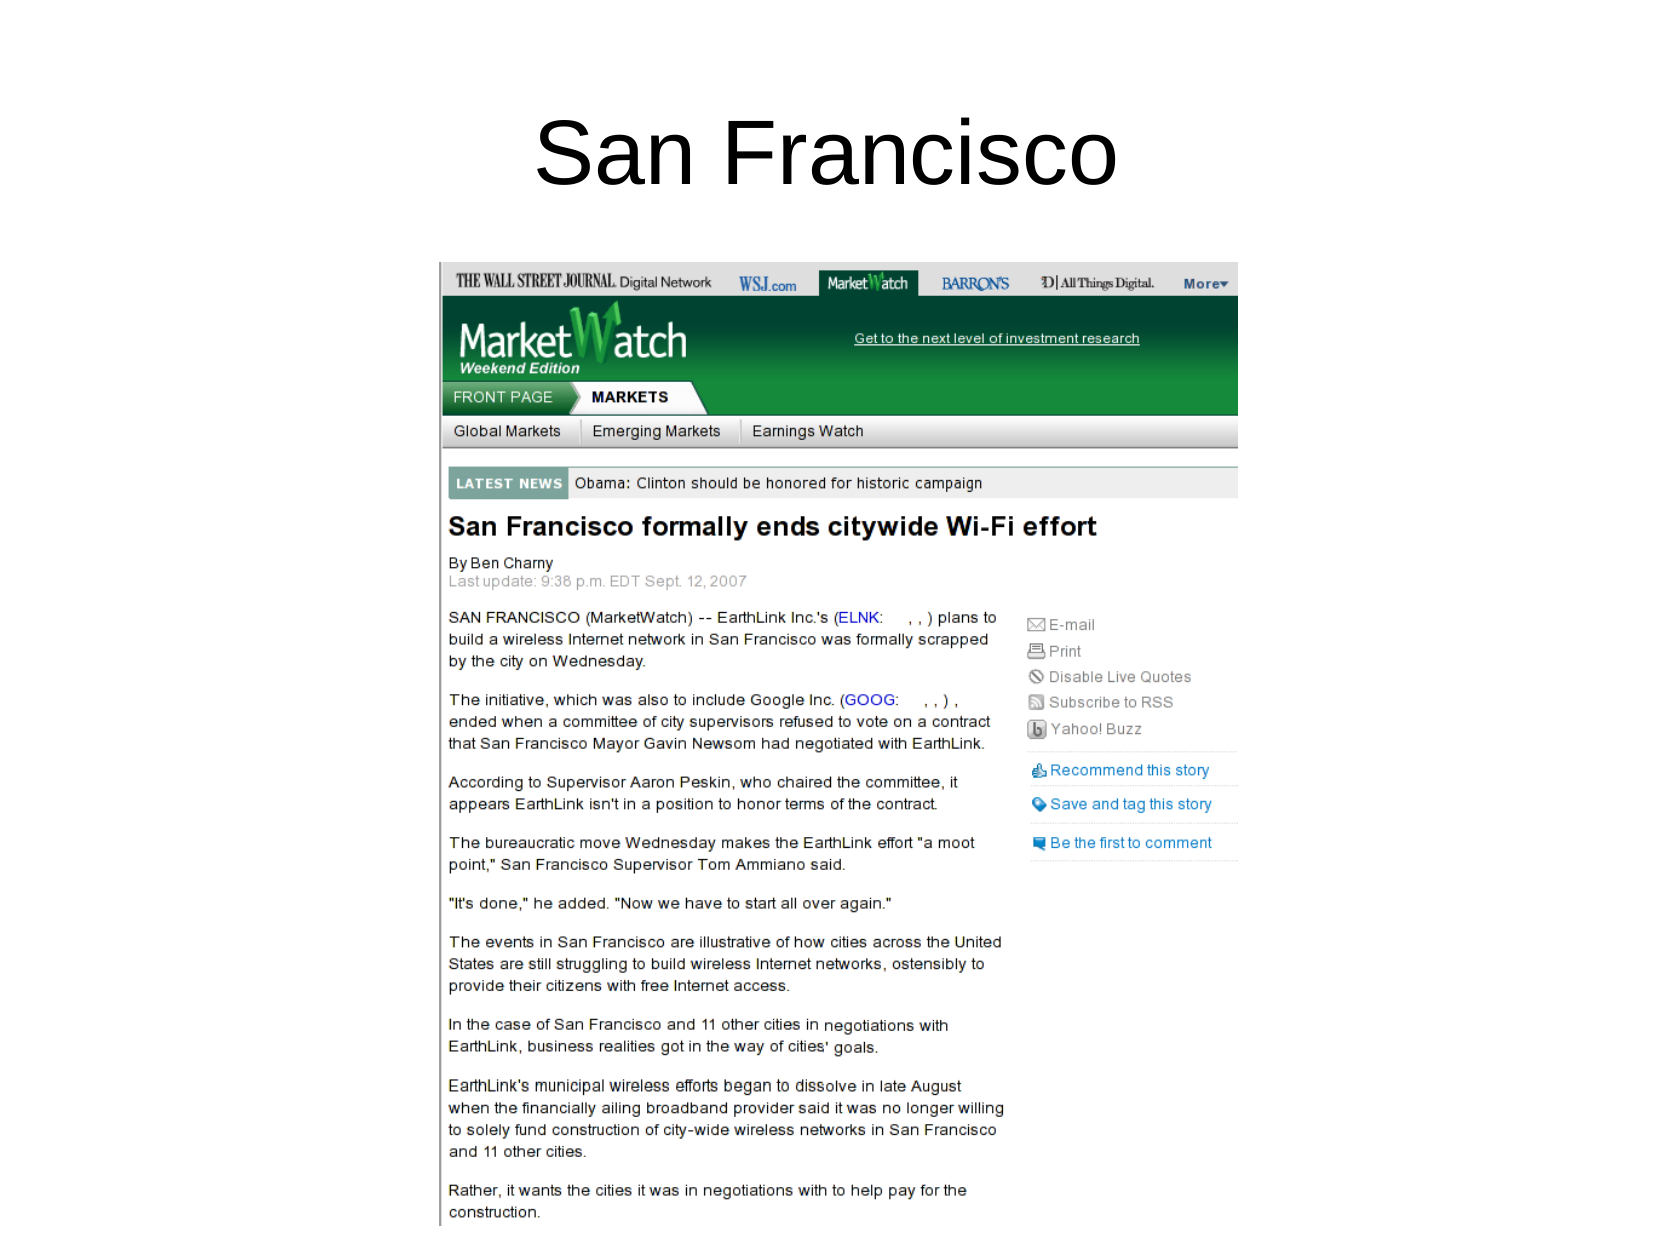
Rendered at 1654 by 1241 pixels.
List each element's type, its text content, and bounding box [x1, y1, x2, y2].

picture [439, 262, 1238, 1226]
title San Francisco [82, 56, 1571, 250]
